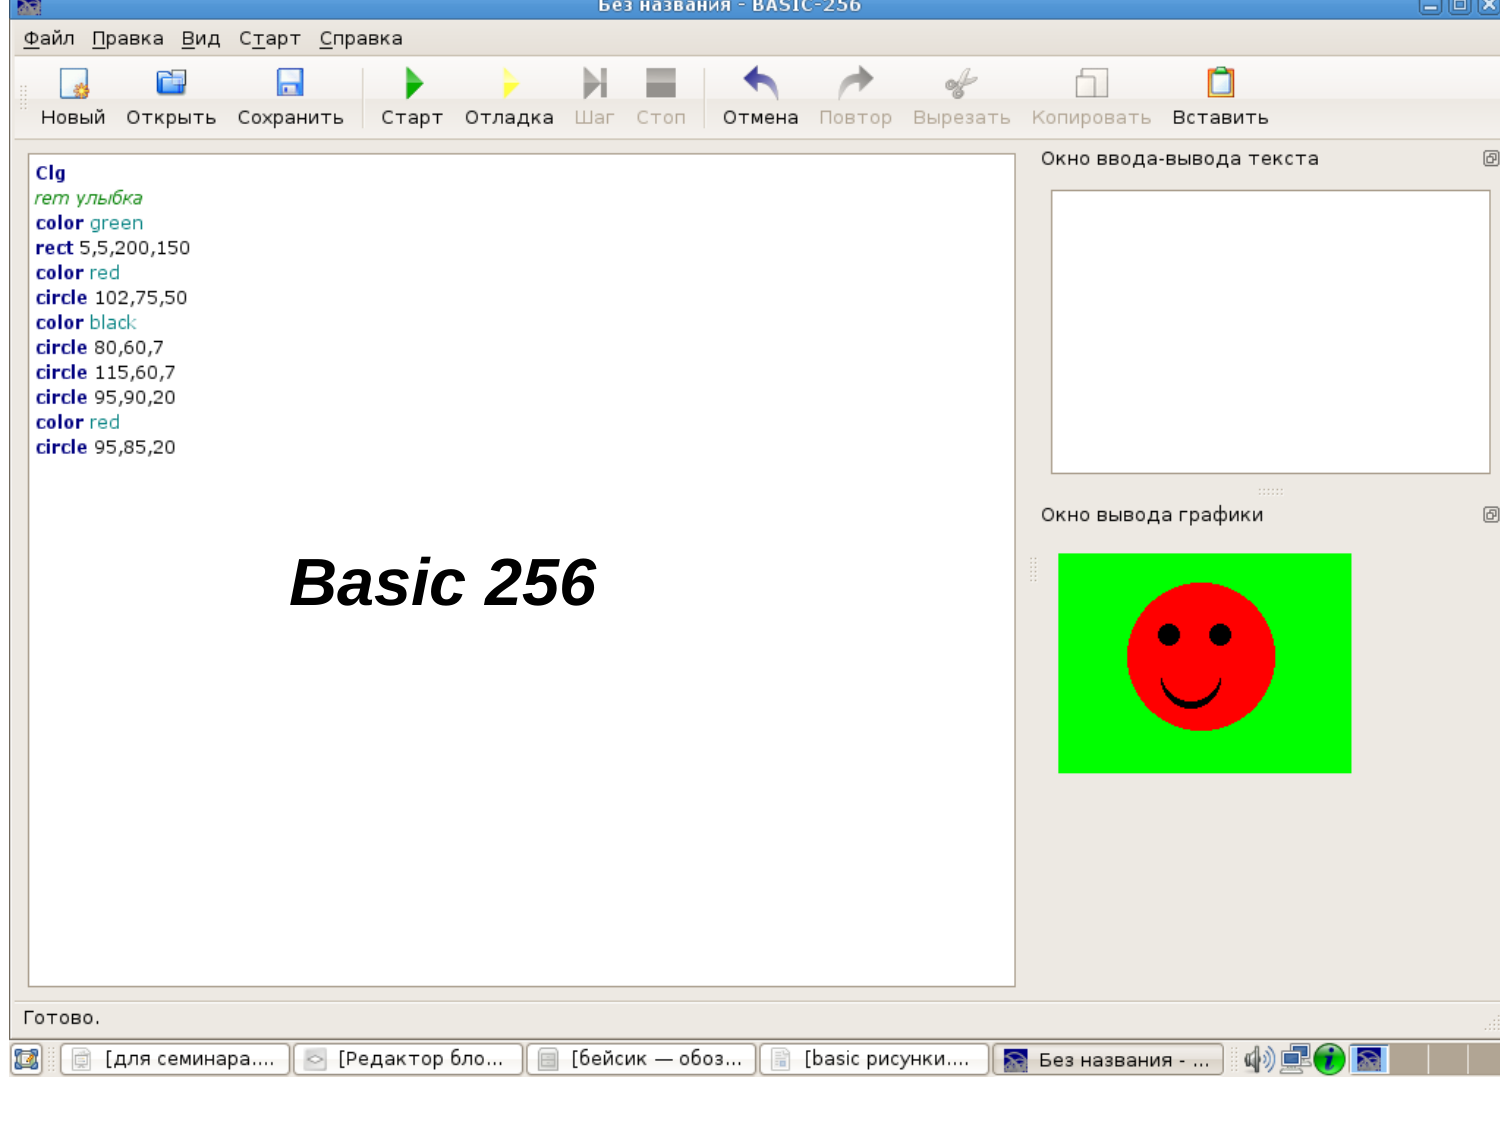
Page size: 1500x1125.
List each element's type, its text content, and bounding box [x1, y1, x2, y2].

picture [9, 0, 1500, 1077]
text_box Basic 256 [88, 531, 798, 627]
